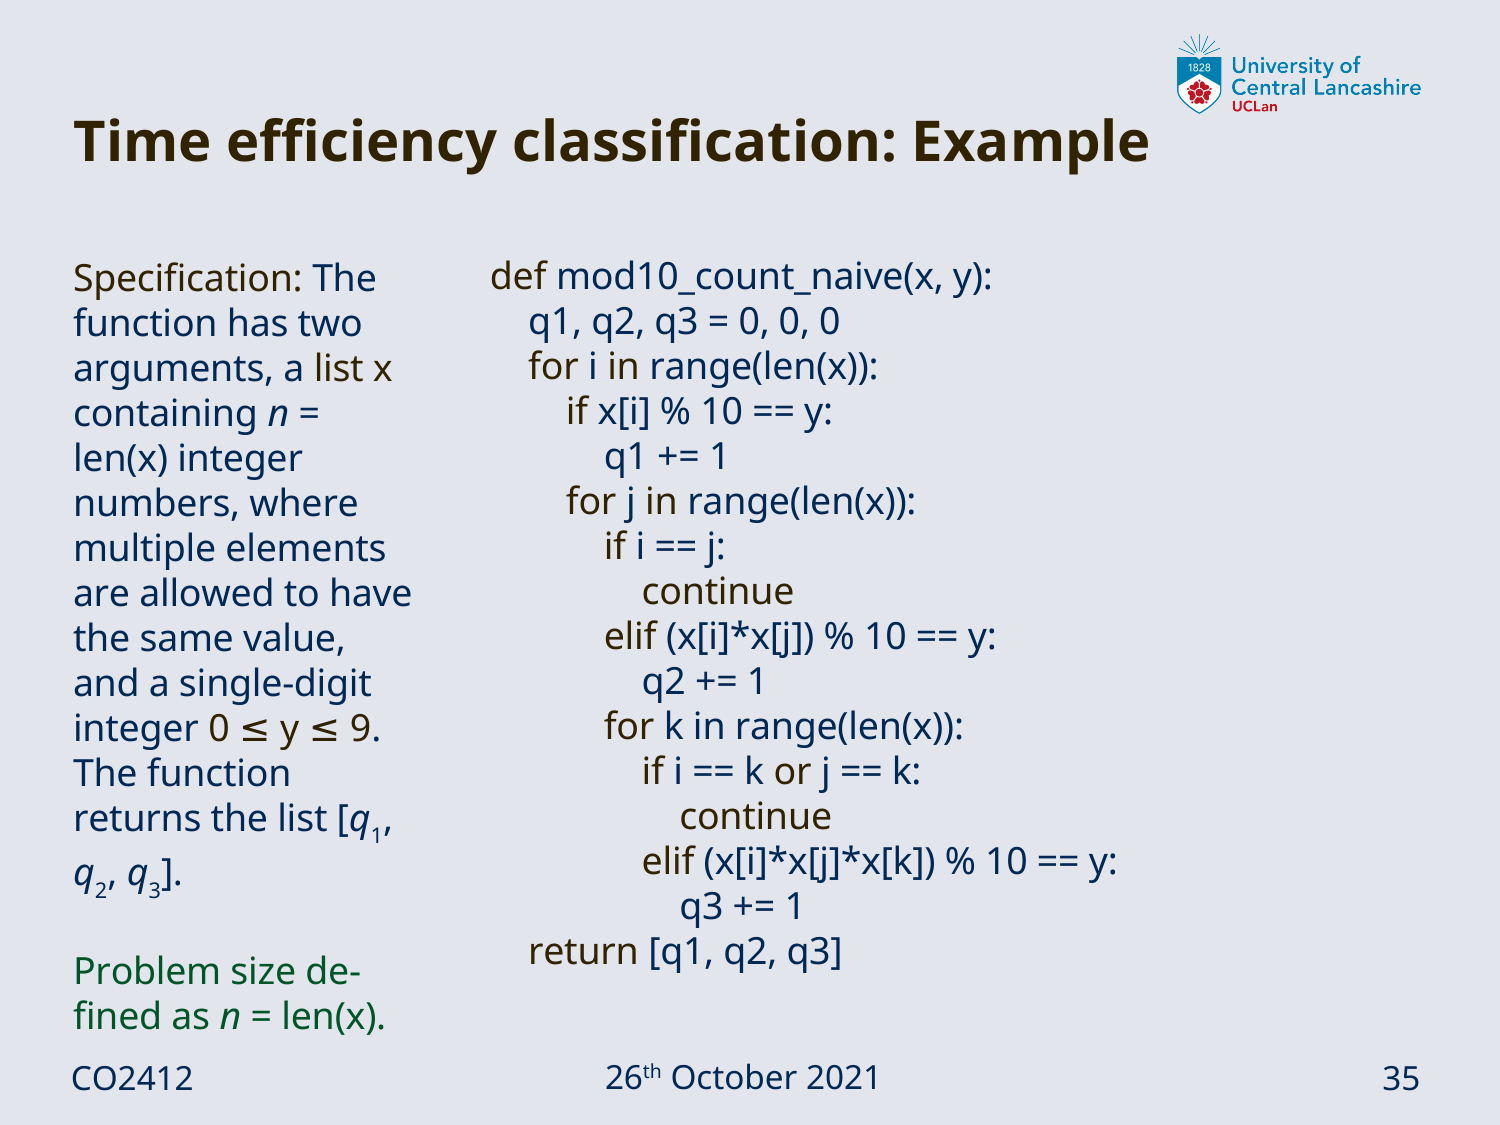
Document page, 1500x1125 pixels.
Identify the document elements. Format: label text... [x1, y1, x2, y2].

text_box Specification: The function has two arguments, a list x containing n = len(x) integer numbers, where multiple elements are allowed to have the same value, and a single-digit integer 0 ≤ y ≤ 9. The function returns the list [q1, q2, q3]. Problem size de- fined as n = len(x). [58, 246, 437, 991]
title Time efficiency classification: Example [58, 93, 1475, 186]
picture [1177, 34, 1421, 93]
text_box def mod10_count_naive(x, y): q1, q2, q3 = 0, 0, 0 for i in range(len(x)): if x[i] % 10 == y: q1 += 1 for j in range(len(x)): if i == j: continue elif (x[i]*x[j]) % 10 == y: q2 += 1 for k in range(len(x)): if i == k or j == k: continue elif (x[i]*x[j]*x[k]) % 10 == y: q3 += 1 return [q1, q2, q3] [475, 244, 1228, 980]
